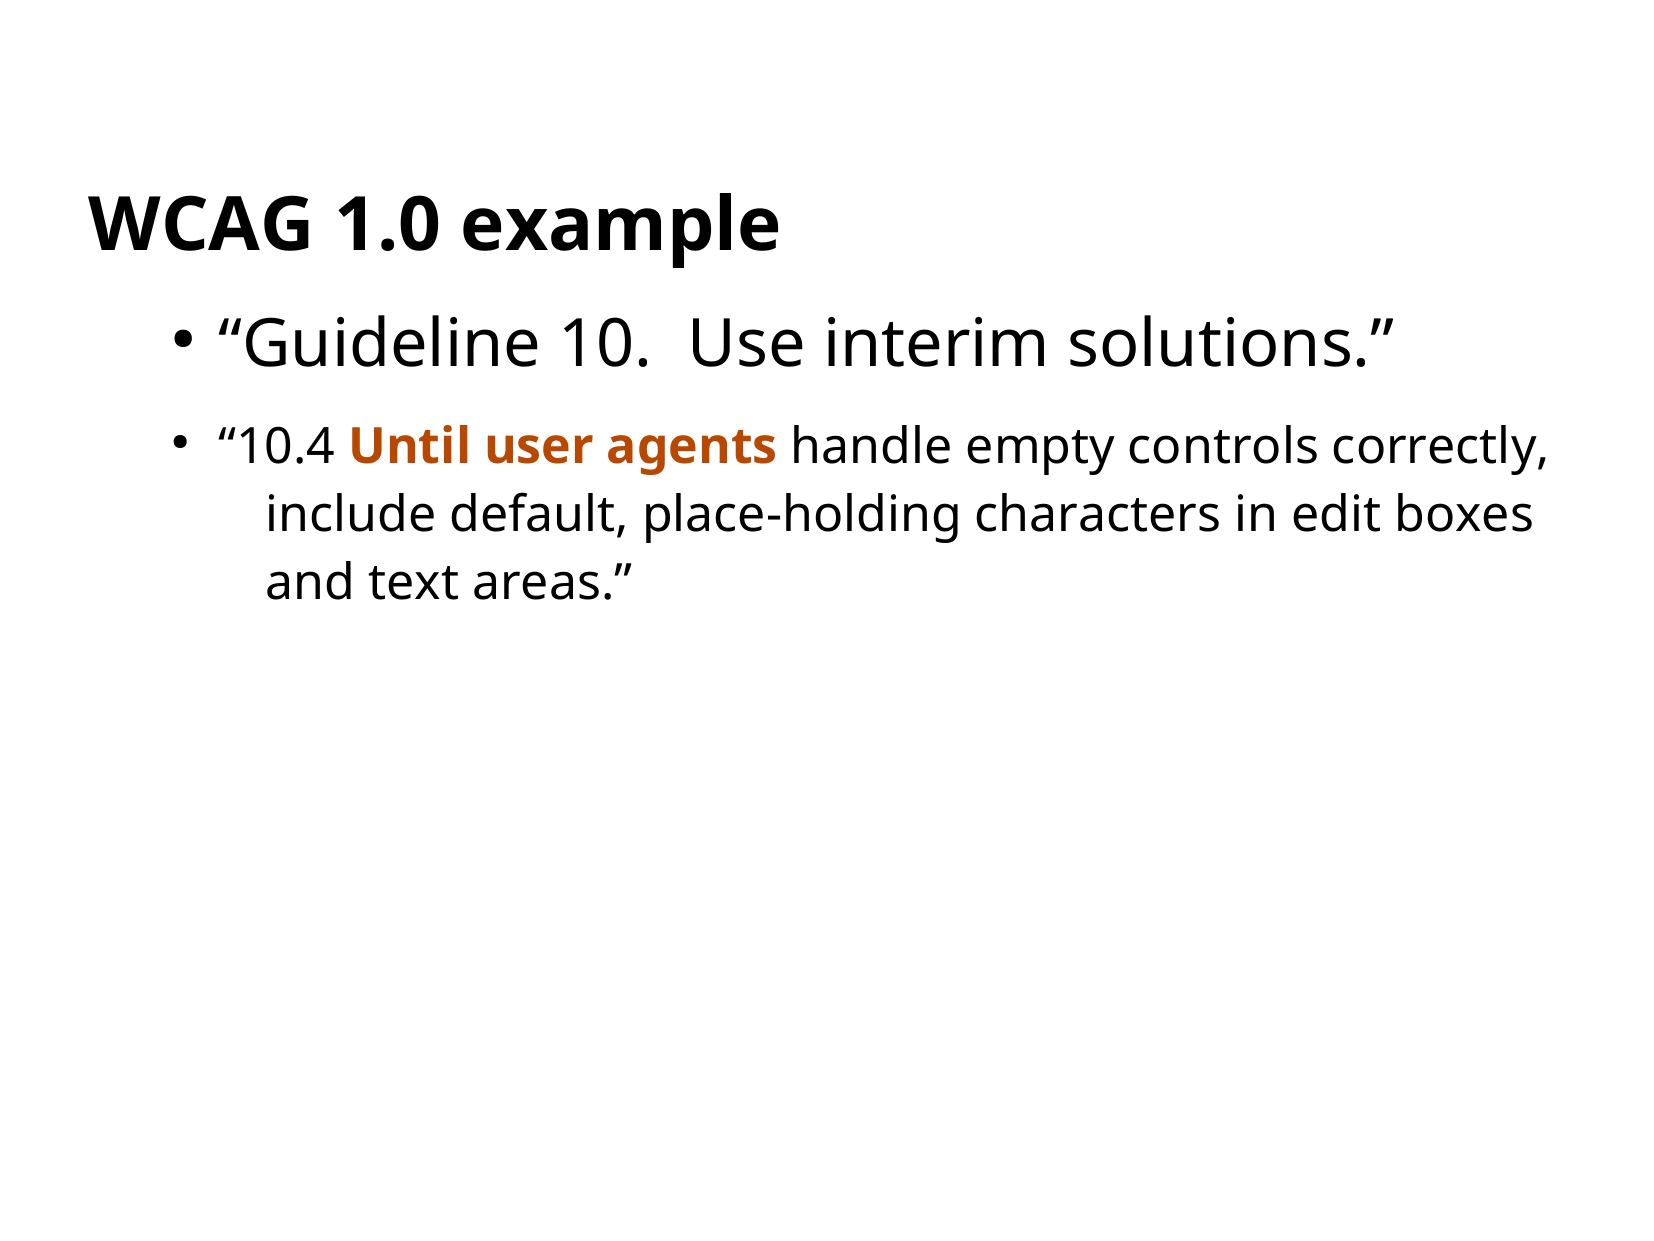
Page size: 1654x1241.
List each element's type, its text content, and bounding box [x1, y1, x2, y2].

list “Guideline 10. Use interim solutions.” “10.4 Until user agents handle empty controls correctly, include default, place-holding characters in edit boxes and text areas.” [88, 295, 1565, 1137]
title WCAG 1.0 example [88, 176, 1565, 267]
